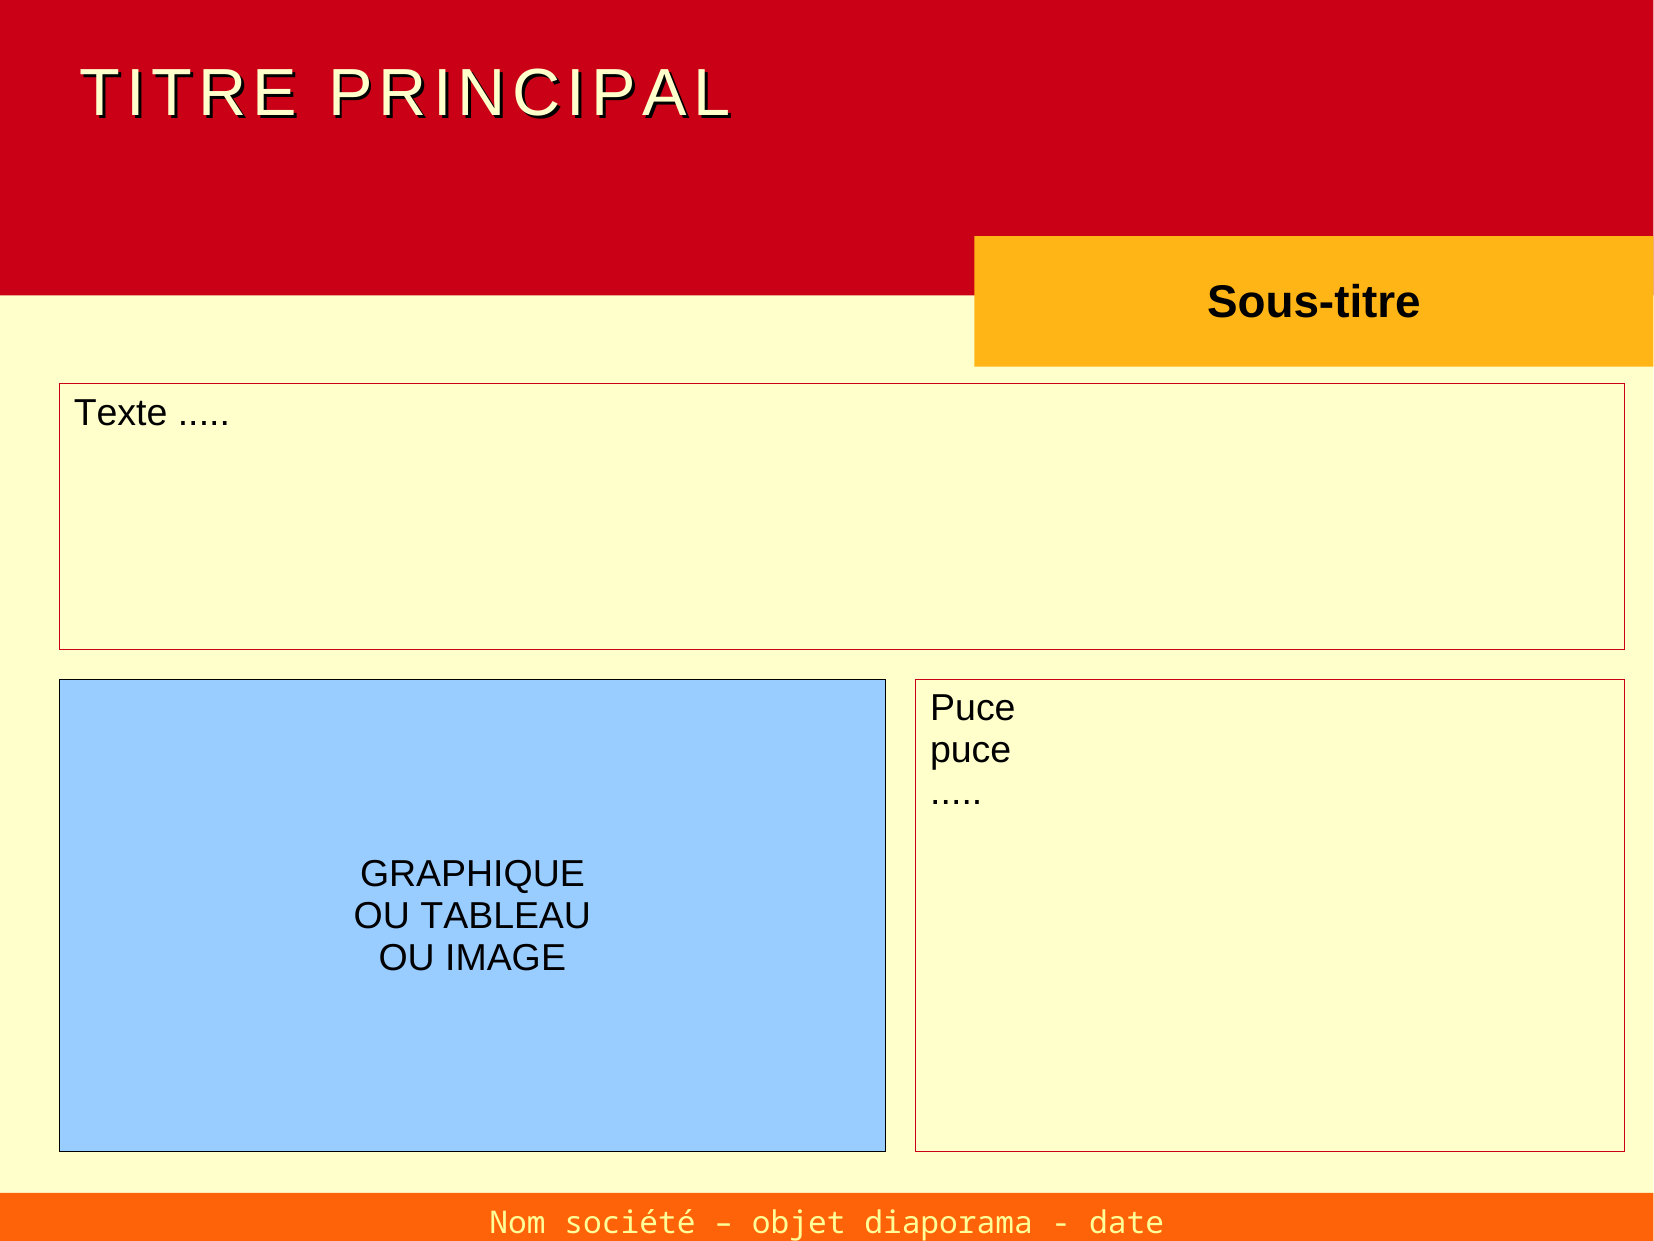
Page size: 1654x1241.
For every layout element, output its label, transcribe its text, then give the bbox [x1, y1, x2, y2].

text_box GRAPHIQUE OU TABLEAU OU IMAGE [59, 679, 886, 1152]
text_box Texte ..... [59, 383, 1625, 650]
text_box Puce puce ..... [915, 679, 1625, 1152]
text_box TITRE PRINCIPAL [64, 47, 1364, 145]
text_box [0, 0, 1654, 1192]
text_box Nom société – objet diaporama - date [0, 1192, 1654, 1241]
text_box Sous-titre [974, 236, 1654, 367]
